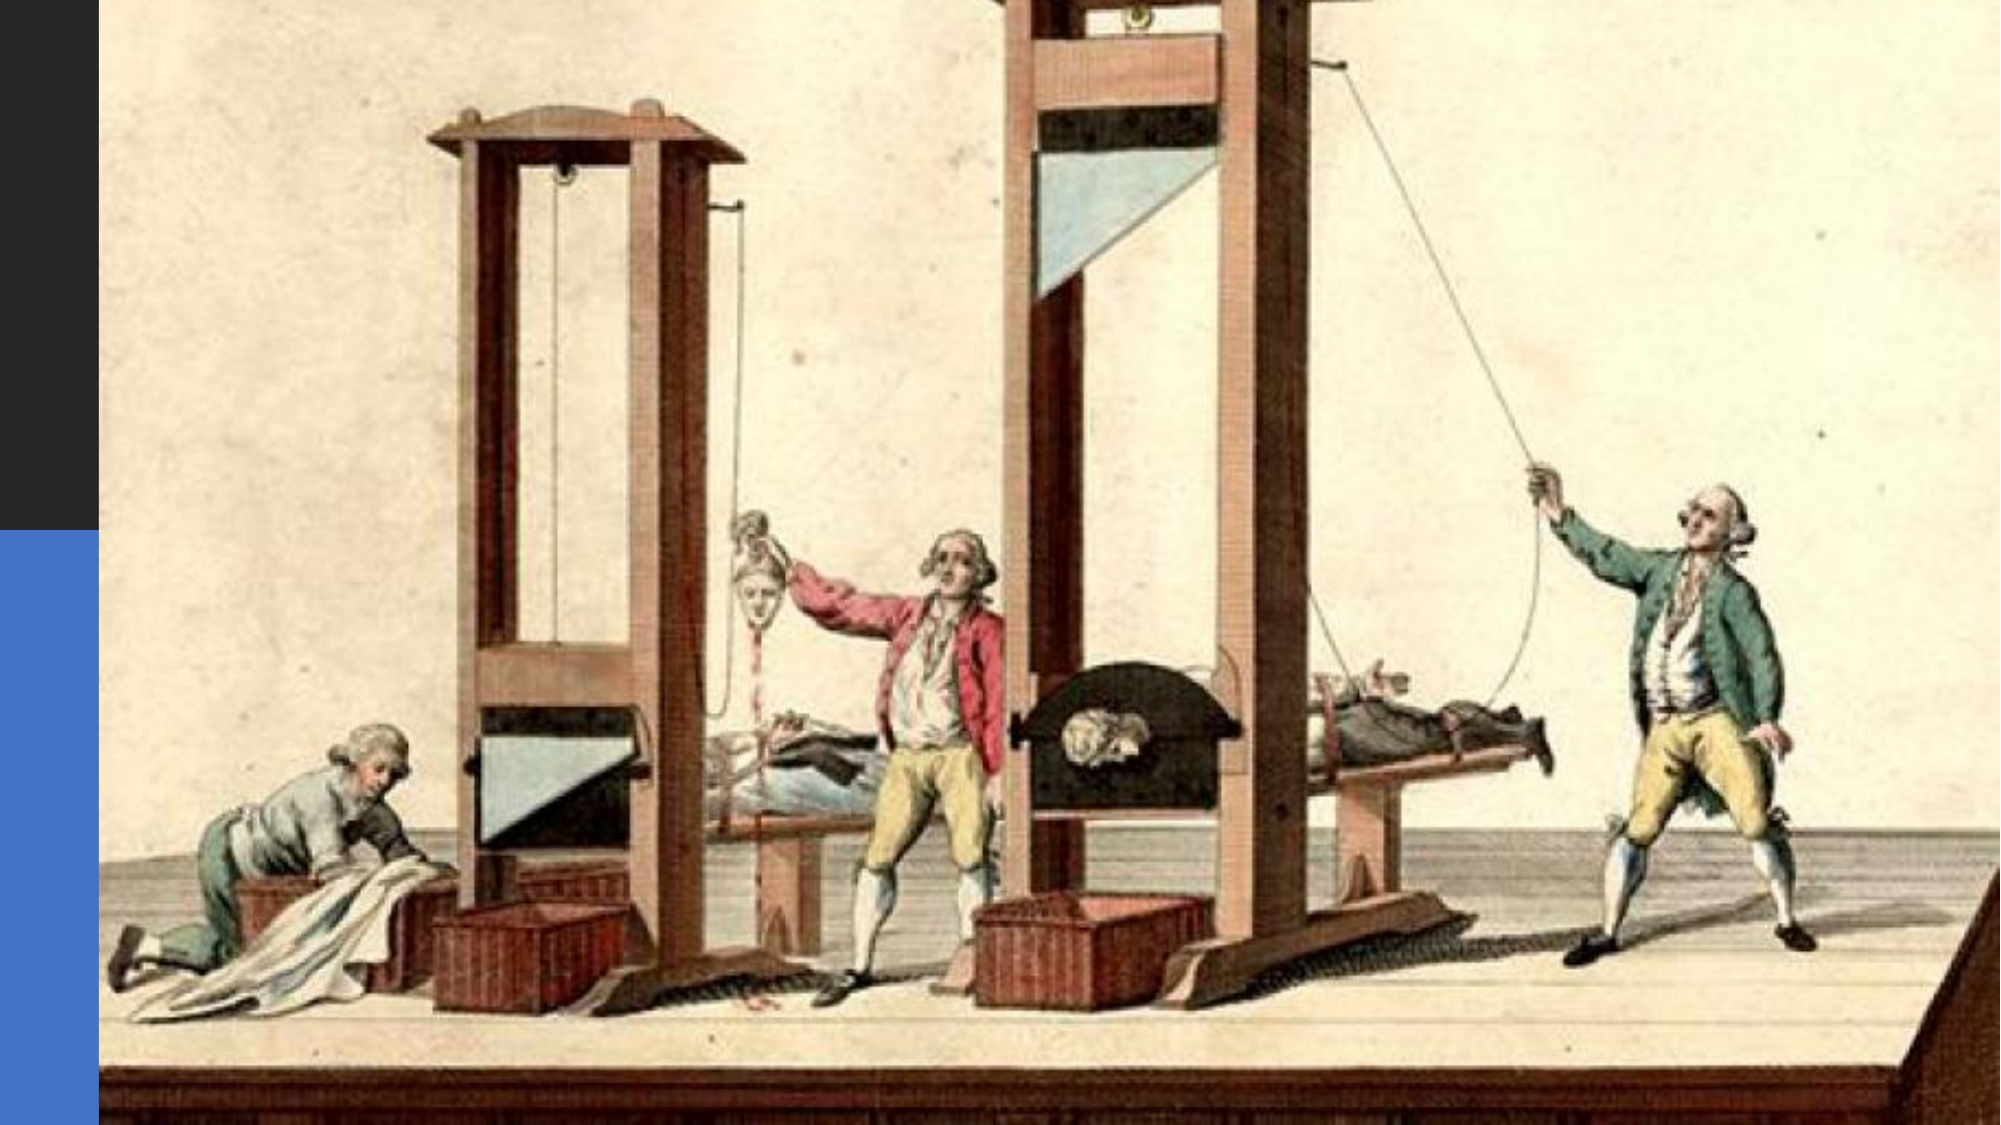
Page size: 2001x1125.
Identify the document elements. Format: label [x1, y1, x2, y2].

picture [98, 0, 2000, 1125]
text_box [0, 0, 98, 1125]
